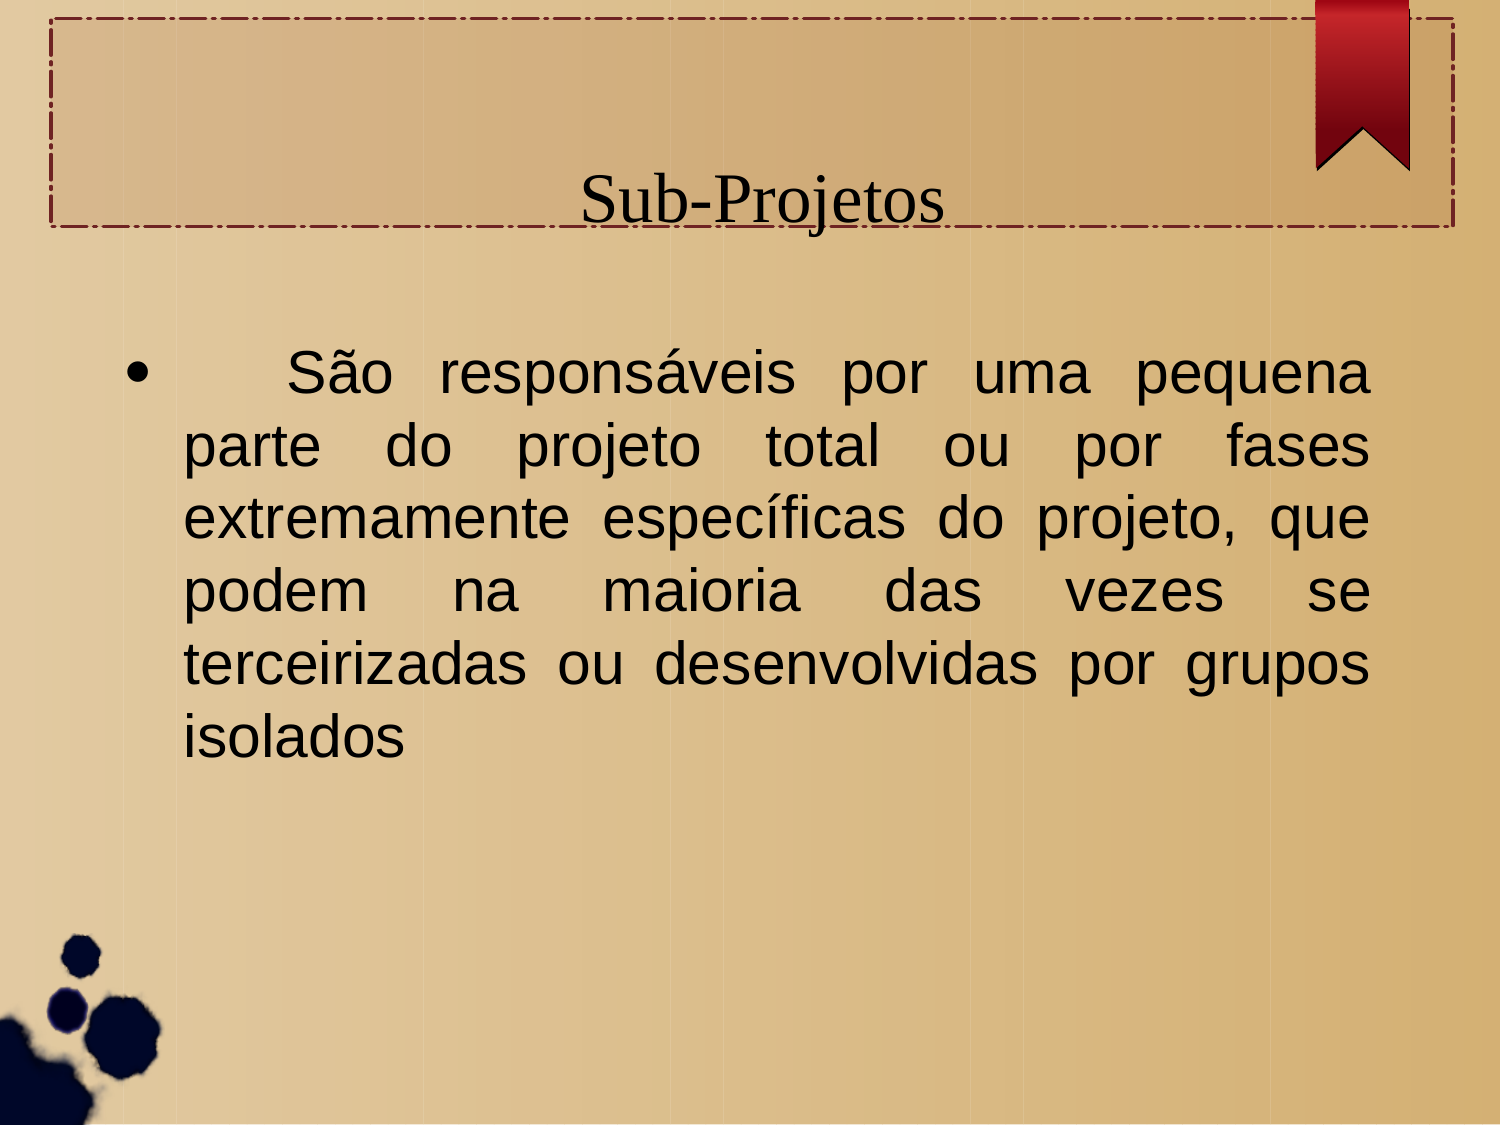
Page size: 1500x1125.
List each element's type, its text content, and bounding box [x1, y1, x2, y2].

title Sub-Projetos [112, 99, 1388, 288]
list  São responsáveis por uma pequena parte do projeto total ou por fases extremamente específicas do projeto, que podem na maioria das vezes se terceirizadas ou desenvolvidas por grupos isolados [112, 324, 1388, 1000]
